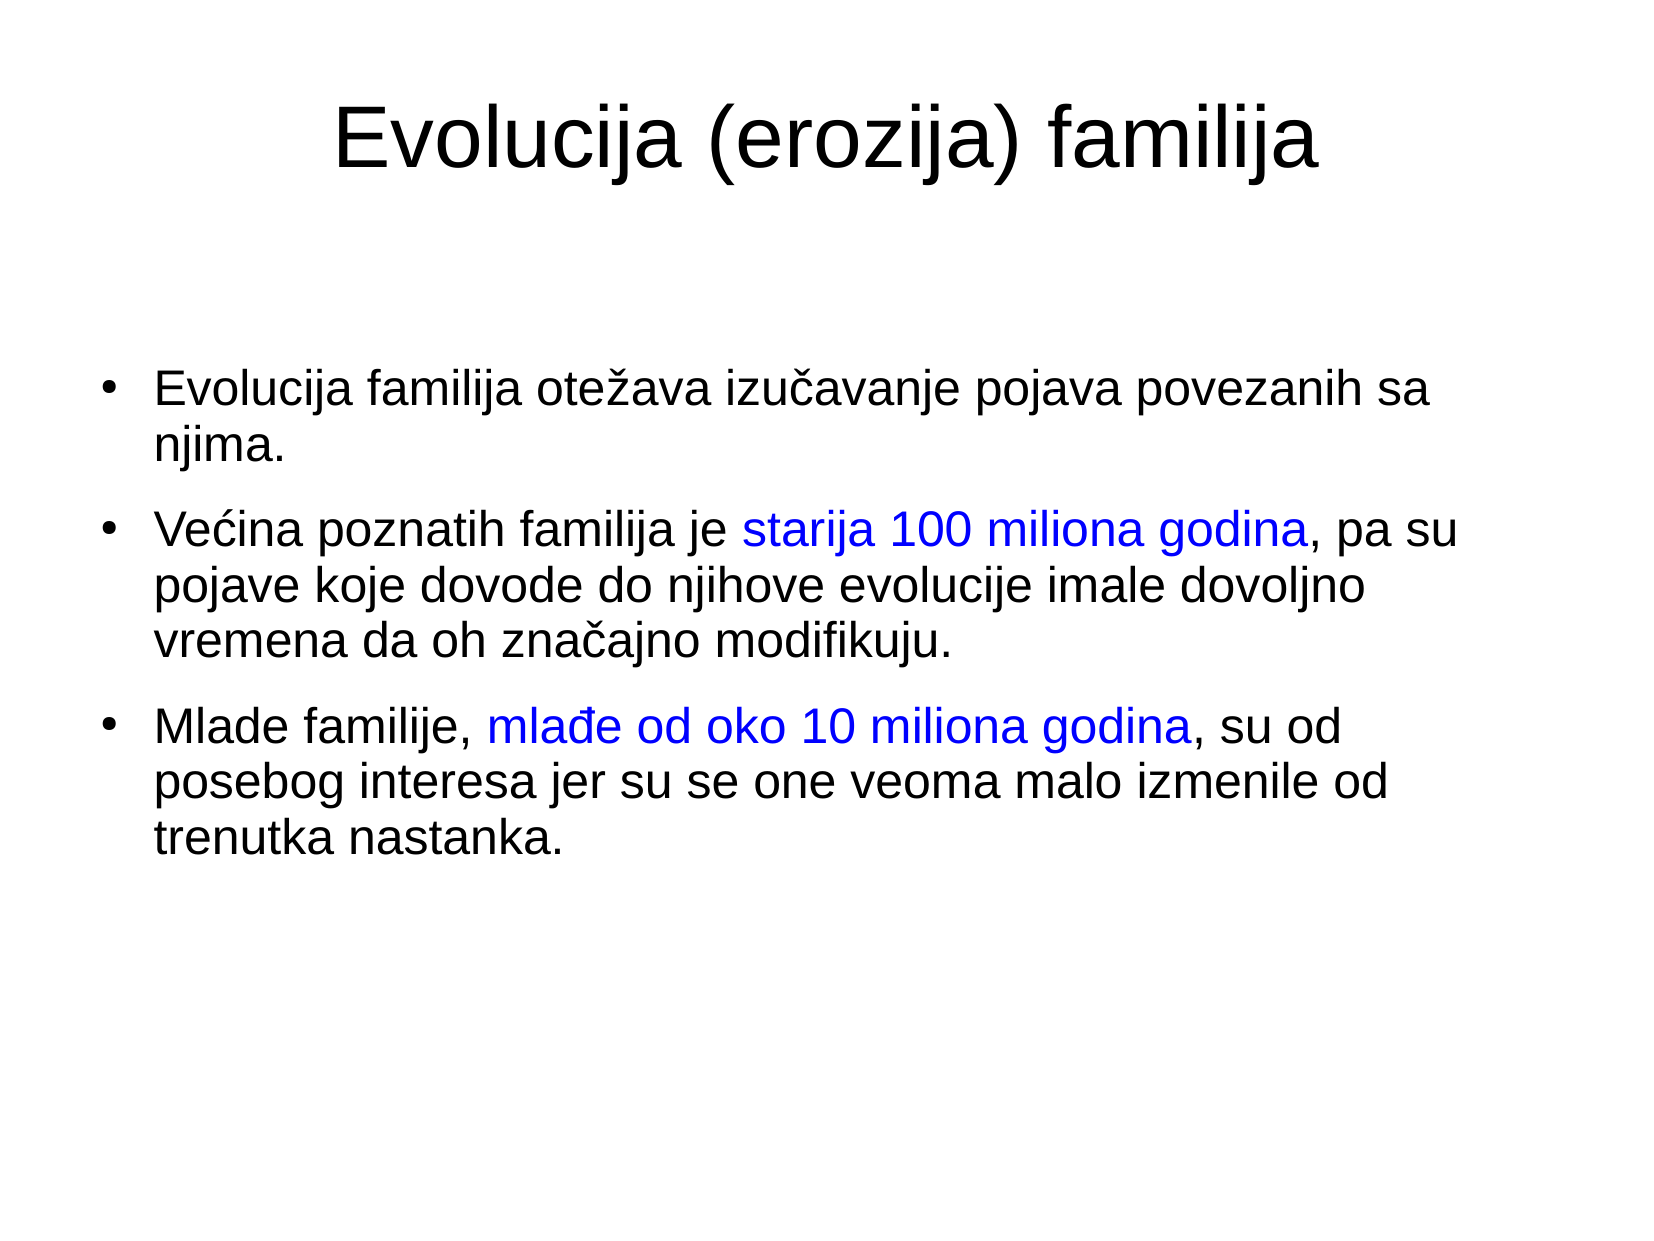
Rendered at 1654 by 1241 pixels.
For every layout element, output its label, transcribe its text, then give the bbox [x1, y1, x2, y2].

title Evolucija (erozija) familija [82, 64, 1571, 211]
list Evolucija familija otežava izučavanje pojava povezanih sa njima. Većina poznatih familija je starija 100 miliona godina, pa su pojave koje dovode do njihove evolucije imale dovoljno vremena da oh značajno modifikuju. Mlade familije, mlađe od oko 10 miliona godina, su od posebog interesa jer su se one veoma malo izmenile od trenutka nastanka. [82, 360, 1538, 1010]
